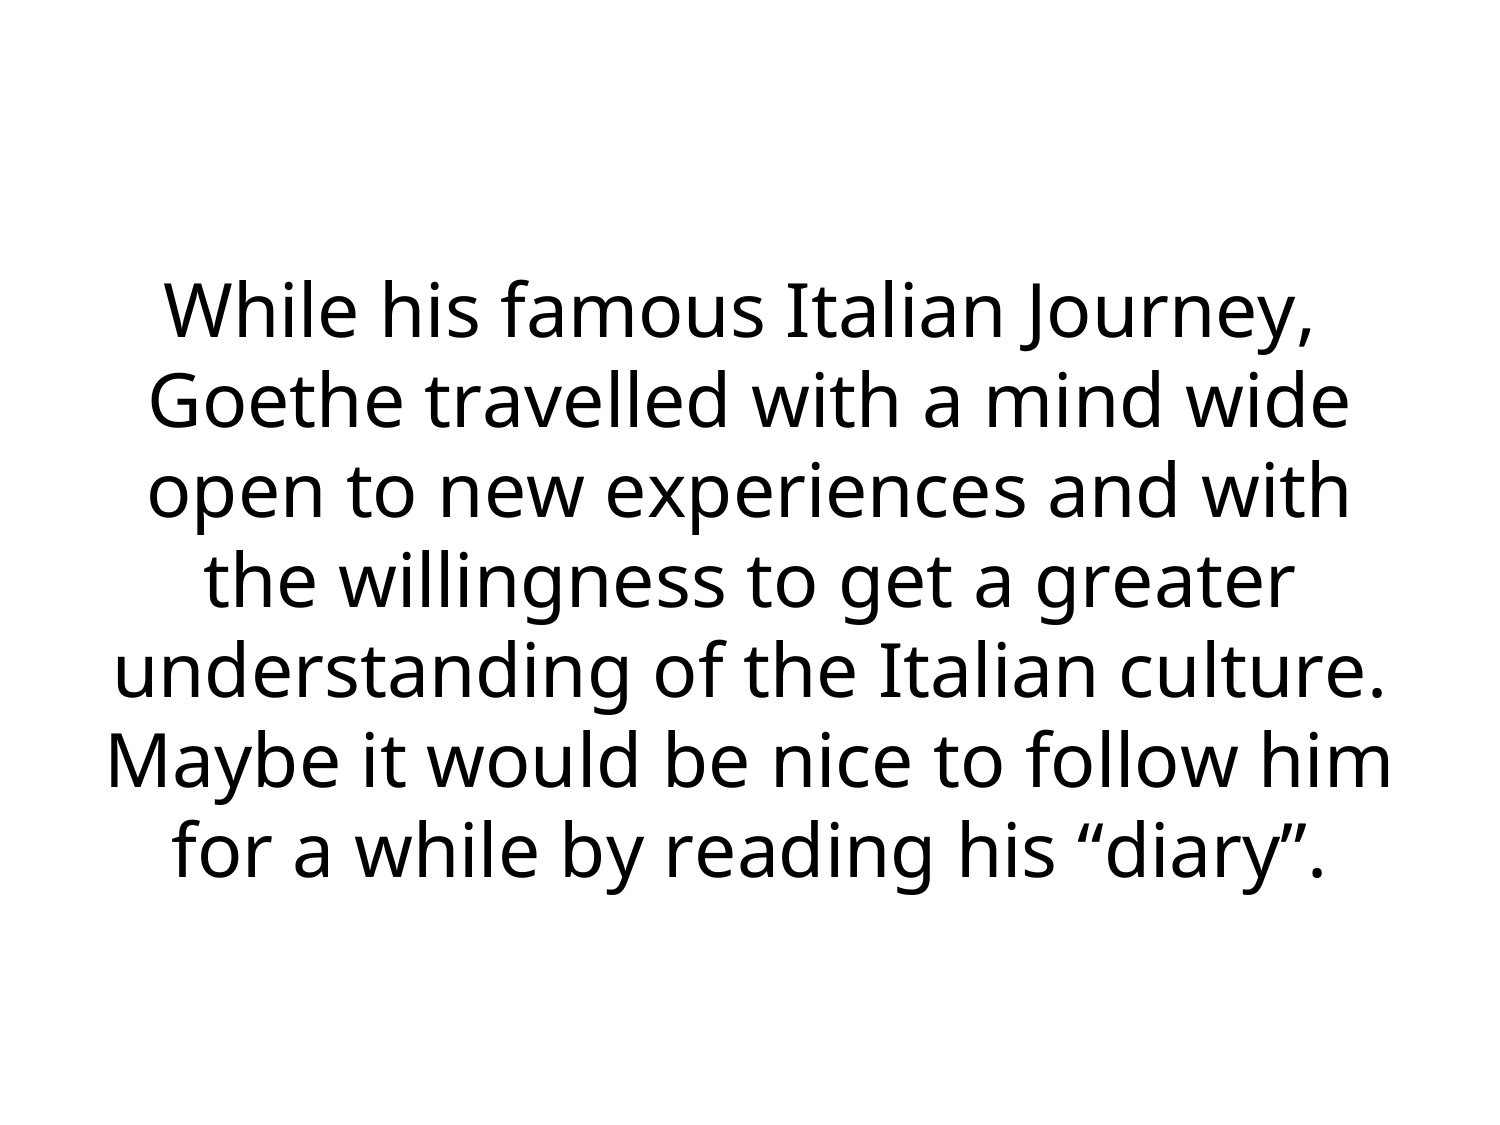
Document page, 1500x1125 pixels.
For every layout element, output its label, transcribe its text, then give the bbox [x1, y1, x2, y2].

title While his famous Italian Journey, Goethe travelled with a mind wide open to new experiences and with the willingness to get a greater understanding of the Italian culture. Maybe it would be nice to follow him for a while by reading his “diary”. [75, 255, 1426, 817]
